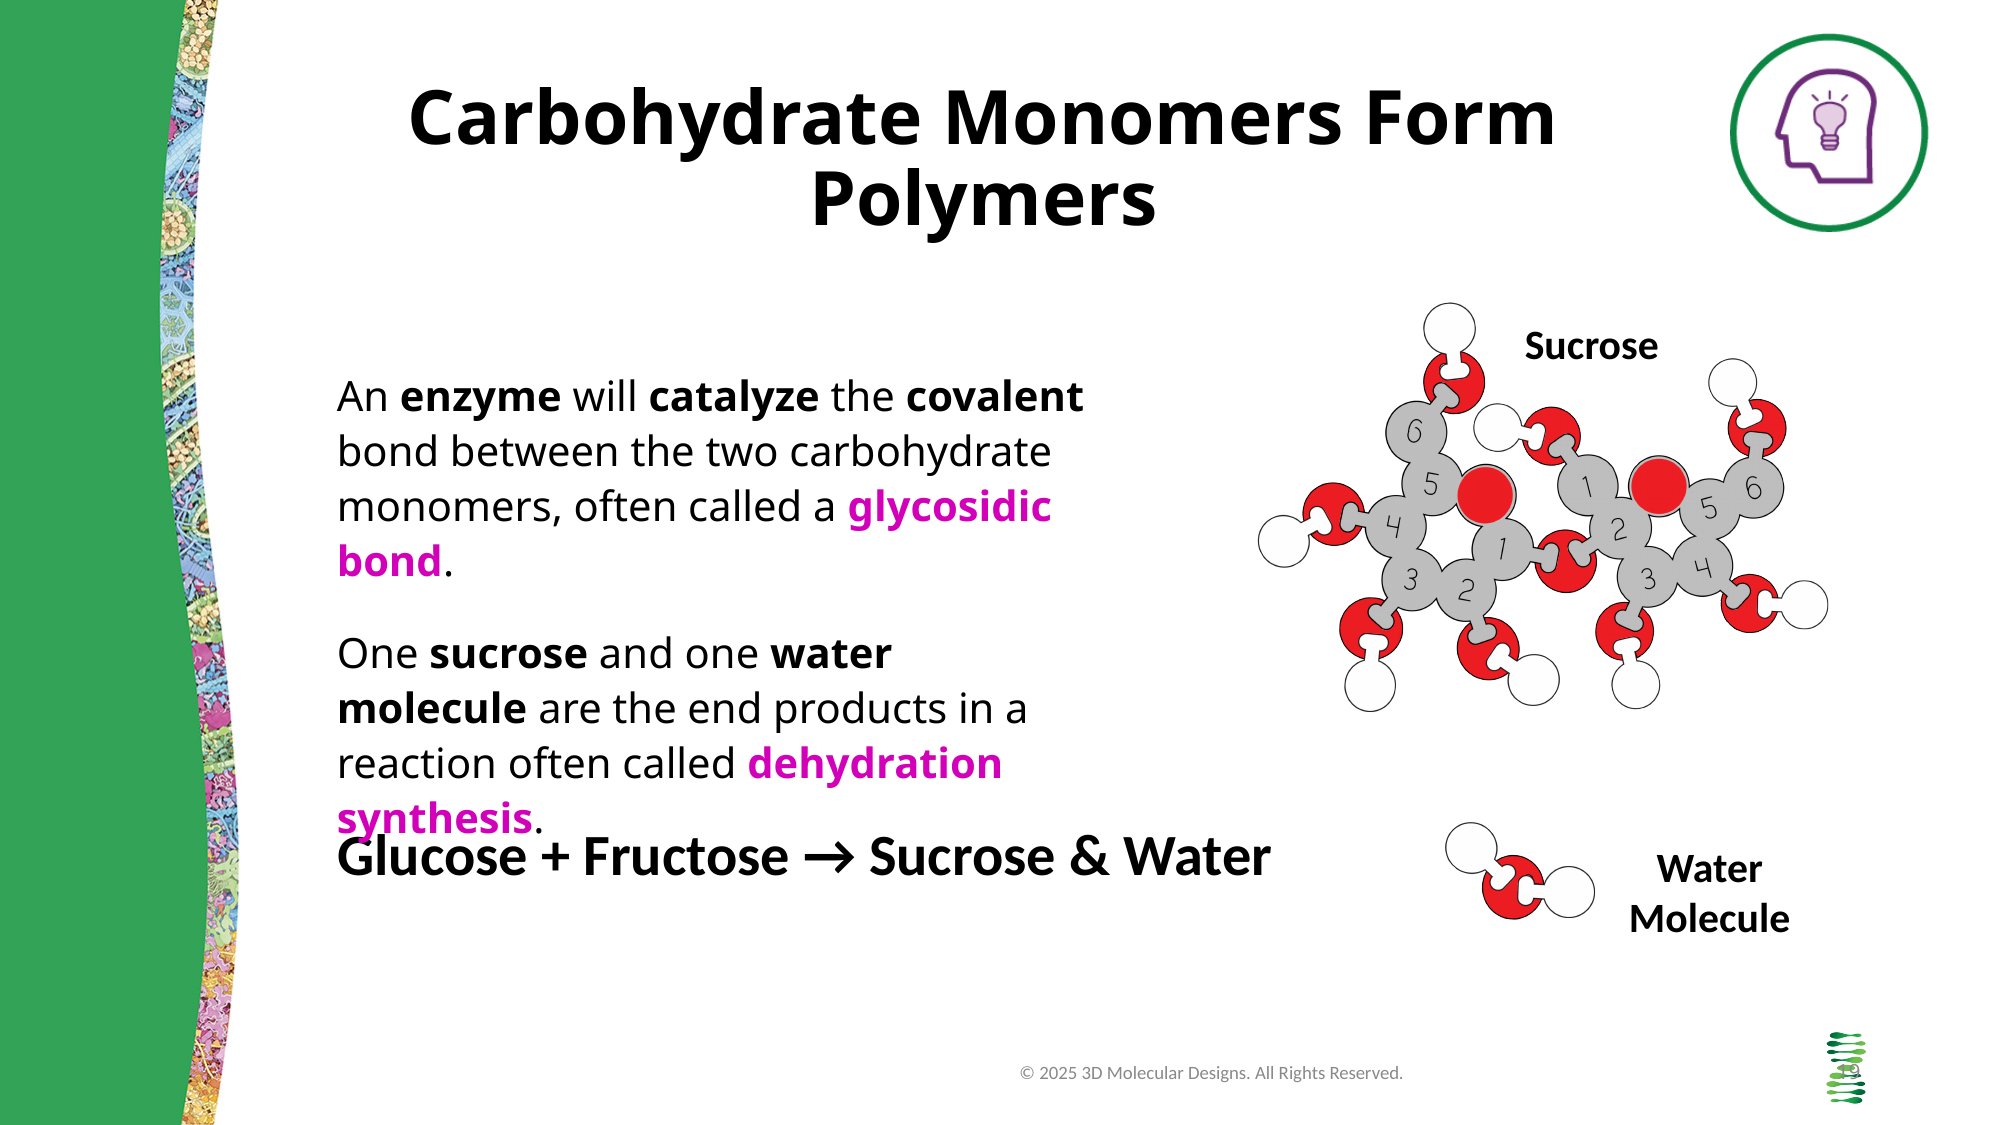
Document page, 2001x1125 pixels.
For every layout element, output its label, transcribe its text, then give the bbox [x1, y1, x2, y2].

picture [1248, 299, 1829, 716]
text_box Sucrose [1509, 310, 1676, 377]
slide_number 19 [1821, 1042, 1929, 1103]
text_box An enzyme will catalyze the covalent bond between the two carbohydrate monomers, often called a glycosidic bond. One sucrose and one water molecule are the end products in a reaction often called dehydration synthesis. [321, 357, 1106, 727]
picture [1434, 811, 1596, 922]
text_box Water Molecule [1613, 833, 1807, 950]
text_box Carbohydrate Monomers Form Polymers [235, 72, 1732, 198]
text_box Glucose + Fructose → Sucrose & Water [322, 802, 1324, 892]
